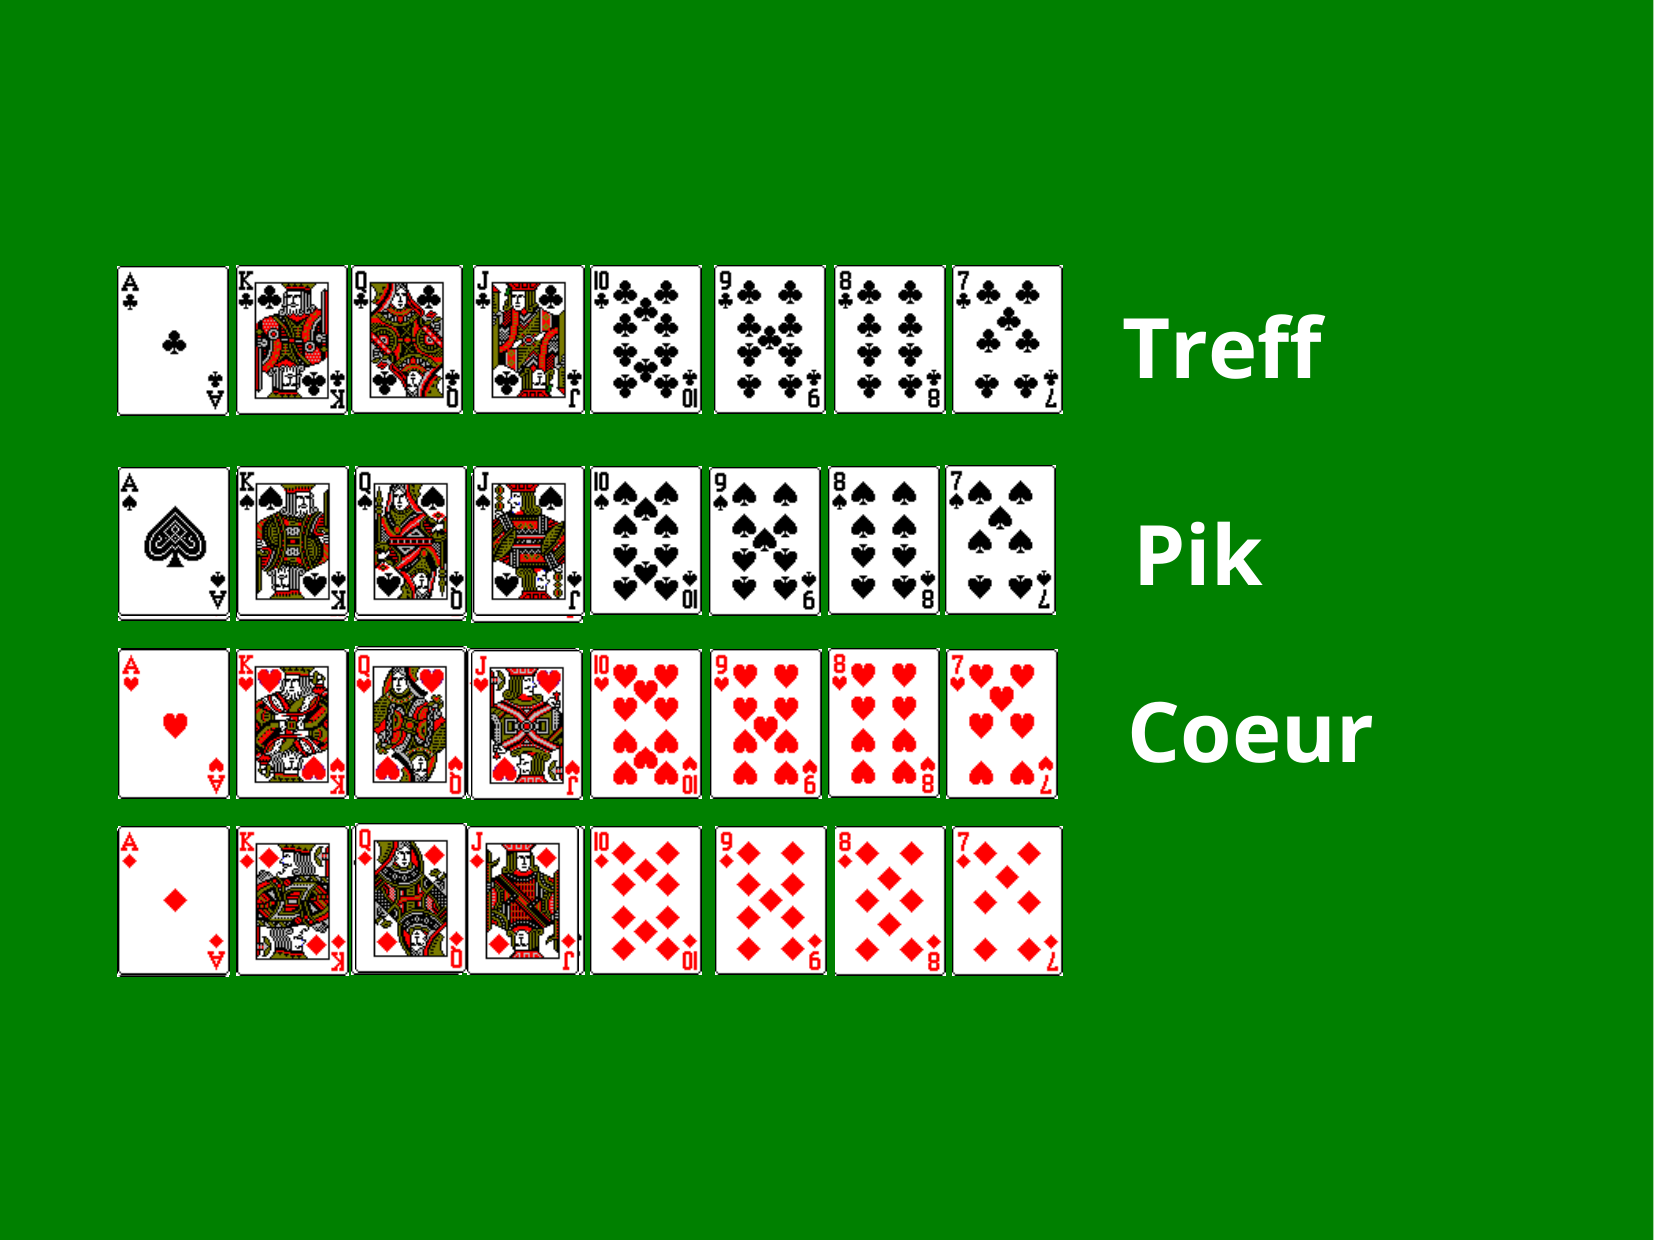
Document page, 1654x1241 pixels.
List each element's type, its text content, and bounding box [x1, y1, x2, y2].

picture [714, 265, 826, 415]
picture [236, 826, 349, 976]
picture [590, 466, 702, 615]
picture [351, 823, 585, 975]
picture [945, 465, 1056, 615]
picture [351, 265, 463, 414]
picture [834, 265, 946, 415]
picture [236, 649, 349, 799]
picture [354, 646, 583, 800]
picture [118, 467, 230, 621]
picture [590, 649, 702, 799]
picture [715, 826, 827, 975]
picture [828, 466, 940, 615]
picture [117, 826, 230, 977]
text_box Coeur [1127, 679, 1394, 780]
picture [590, 826, 702, 975]
picture [590, 265, 702, 414]
picture [354, 466, 467, 621]
picture [118, 648, 230, 799]
picture [709, 467, 821, 616]
picture [946, 649, 1058, 799]
picture [710, 649, 822, 799]
text_box Pik [1133, 502, 1312, 603]
picture [952, 826, 1063, 976]
picture [471, 466, 585, 623]
picture [835, 826, 946, 976]
picture [236, 466, 349, 621]
picture [117, 266, 229, 416]
picture [828, 648, 940, 798]
picture [236, 265, 348, 415]
text_box Treff [1122, 295, 1548, 493]
picture [473, 265, 585, 414]
picture [952, 265, 1063, 415]
